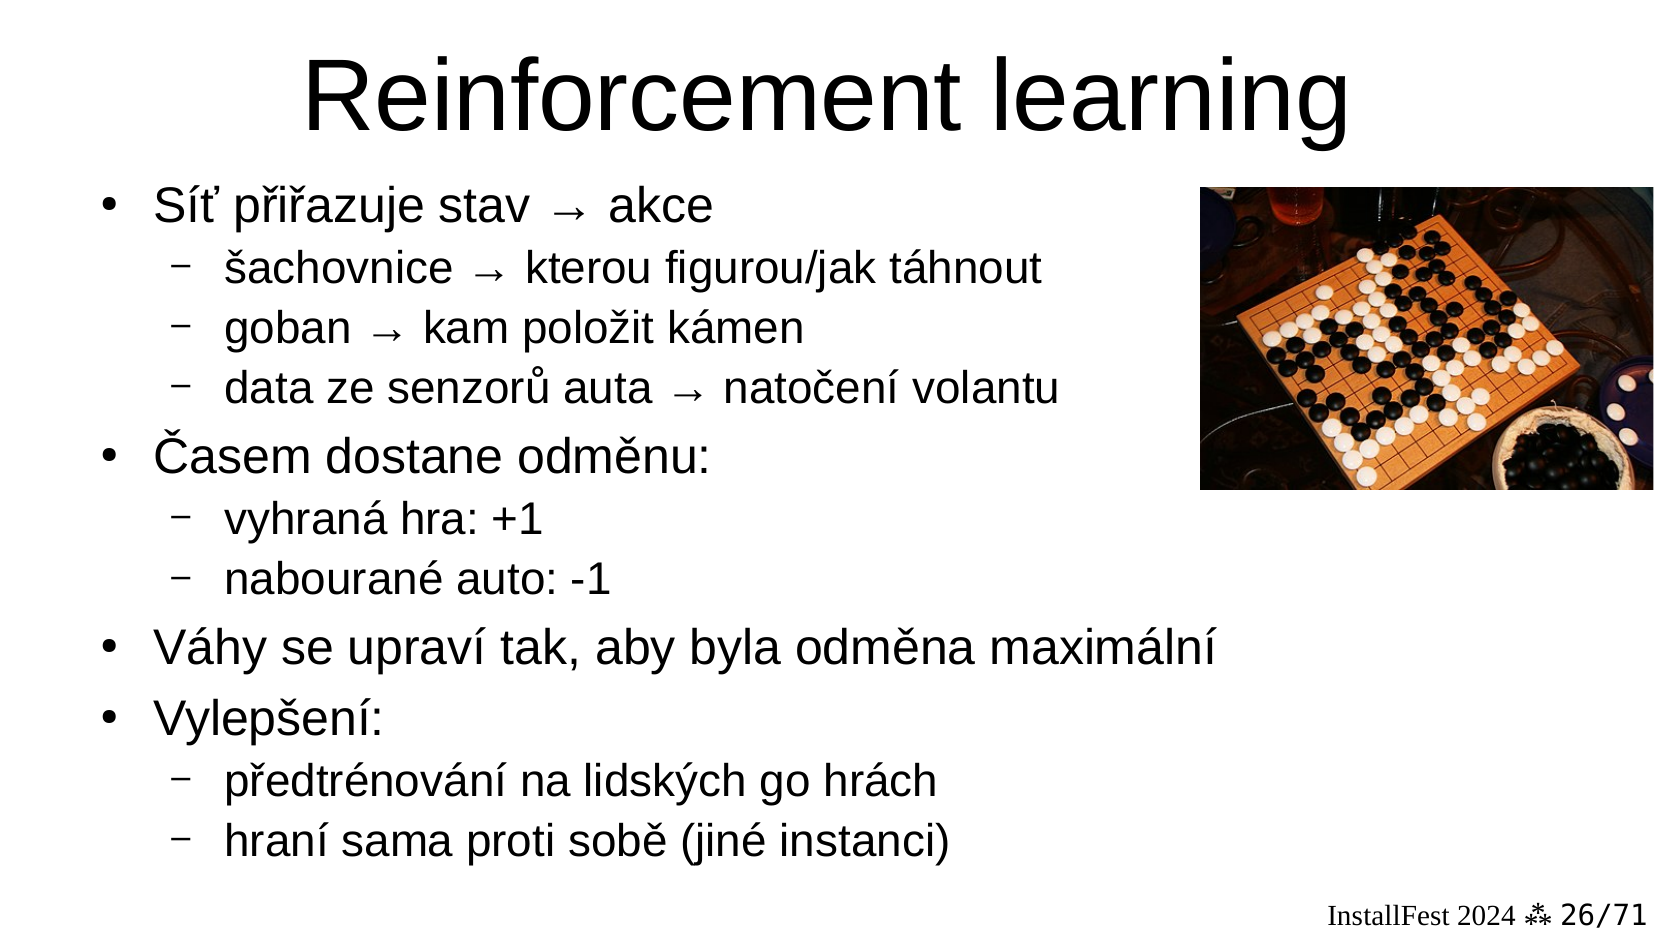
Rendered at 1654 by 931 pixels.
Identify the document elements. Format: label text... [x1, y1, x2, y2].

title Reinforcement learning [82, 38, 1571, 153]
picture [1200, 187, 1654, 490]
list Síť přiřazuje stav → akce šachovnice → kterou figurou/jak táhnout goban → kam položit kámen data ze senzorů auta → natočení volantu Časem dostane odměnu: vyhraná hra: +1 nabourané auto: -1 Váhy se upraví tak, aby byla odměna maximální Vylepšení: předtrénování na lidských go hrách hraní sama proti sobě (jiné instanci) [82, 176, 1571, 911]
